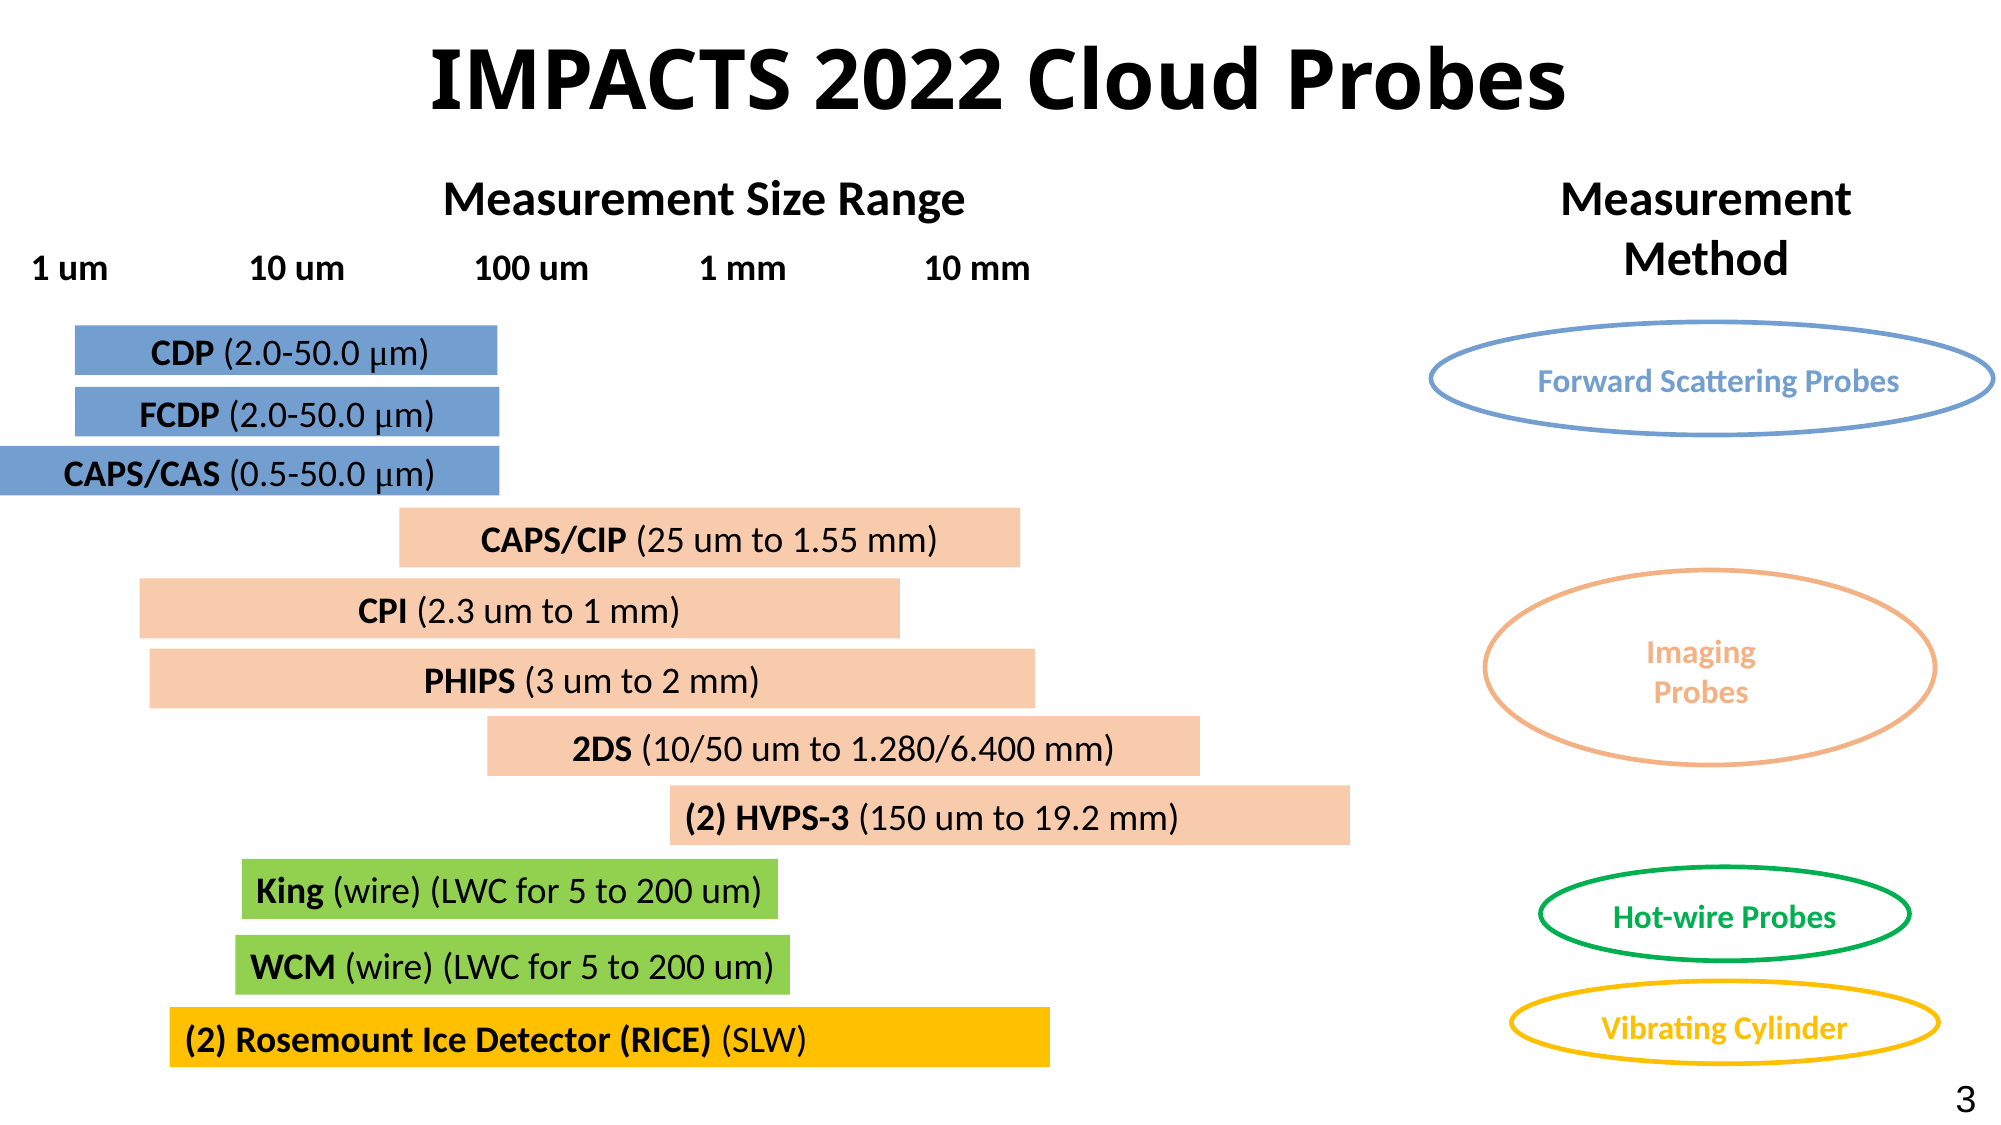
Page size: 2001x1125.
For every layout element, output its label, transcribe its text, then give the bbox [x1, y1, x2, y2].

text_box FCDP (2.0-50.0 μm) [75, 386, 500, 437]
text_box CAPS/CIP (25 um to 1.55 mm) [399, 507, 1021, 568]
text_box CDP (2.0-50.0 μm) [74, 325, 498, 375]
text_box Hot-wire Probes [1598, 887, 1852, 943]
text_box WCM (wire) (LWC for 5 to 200 um) [235, 934, 790, 995]
text_box (2) Rosemount Ice Detector (RICE) (SLW) [169, 1007, 1050, 1068]
text_box 1 um 10 um 100 um 1 mm 10 mm [15, 235, 1613, 296]
text_box (2) HVPS-3 (150 um to 19.2 mm) [669, 785, 1350, 846]
text_box Imaging Probes [1631, 623, 1772, 718]
text_box Forward Scattering Probes [1523, 351, 1916, 407]
text_box 2DS (10/50 um to 1.280/6.400 mm) [487, 716, 1200, 776]
text_box Vibrating Cylinder [1586, 998, 1864, 1054]
text_box CPI (2.3 um to 1 mm) [139, 578, 900, 639]
text_box King (wire) (LWC for 5 to 200 um) [241, 858, 778, 919]
text_box Measurement Method [1462, 158, 1950, 294]
text_box IMPACTS 2022 Cloud Probes [137, 6, 1863, 159]
text_box PHIPS (3 um to 2 mm) [149, 648, 1035, 709]
text_box Measurement Size Range [314, 158, 1095, 234]
text_box CAPS/CAS (0.5-50.0 μm) [0, 445, 500, 496]
